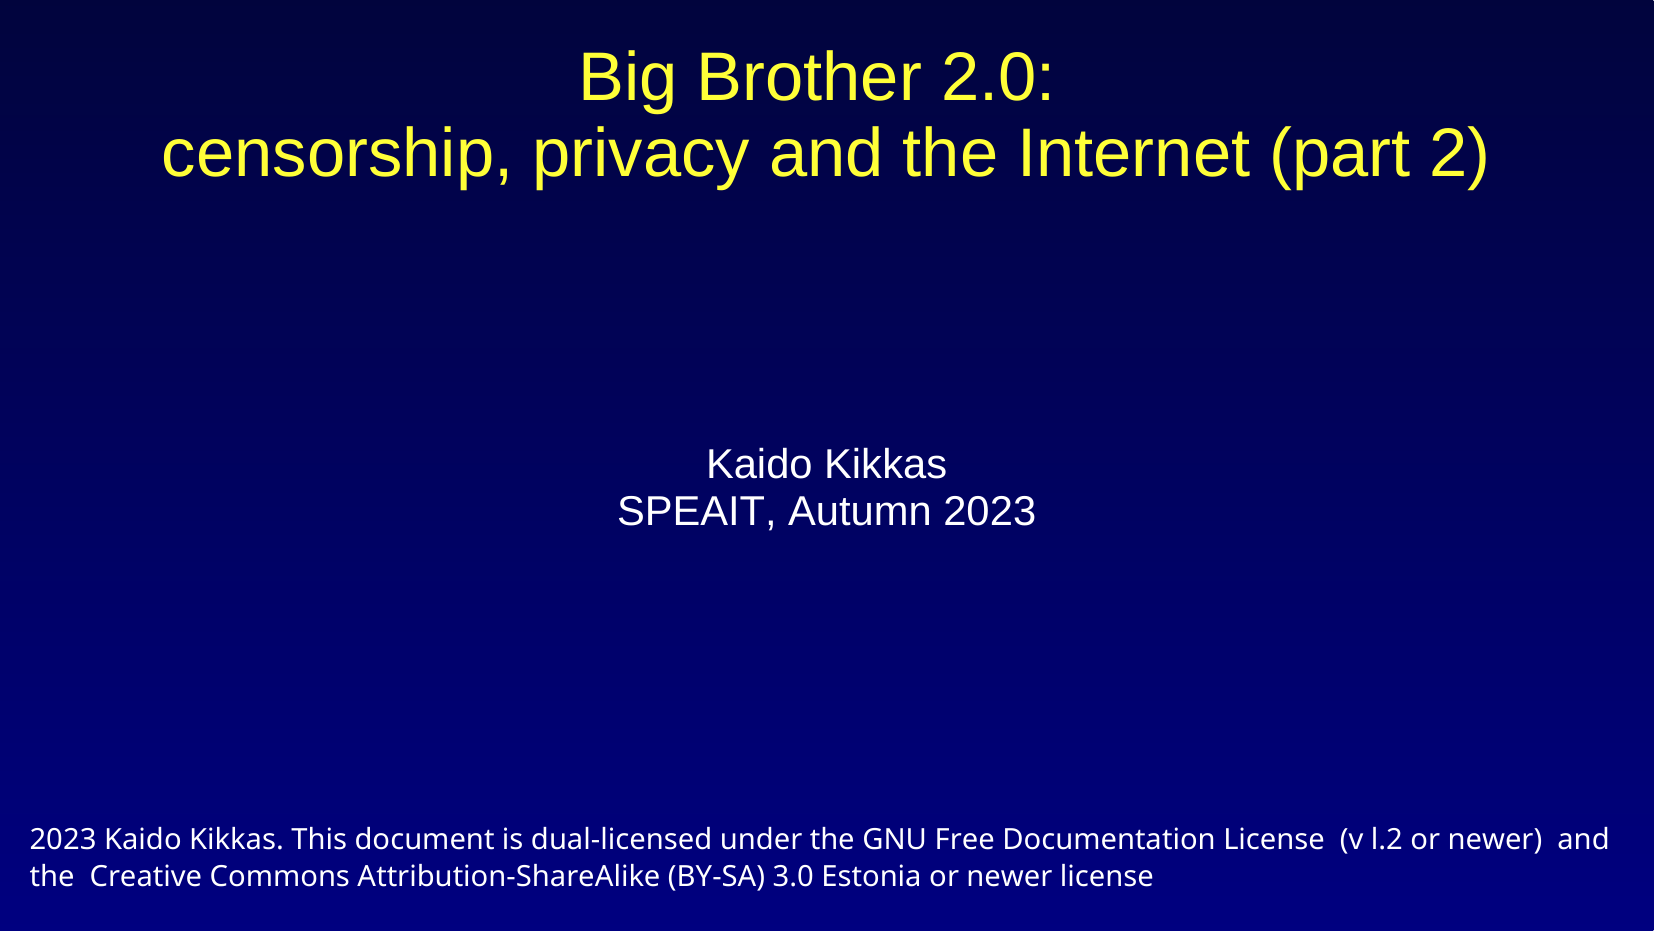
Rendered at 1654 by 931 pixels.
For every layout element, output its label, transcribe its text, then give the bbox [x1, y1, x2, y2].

title Big Brother 2.0: censorship, privacy and the Internet (part 2) [82, 37, 1571, 193]
text_box 2023 Kaido Kikkas. This document is dual-licensed under the GNU Free Documentation License (v l.2 or newer) and the Creative Commons Attribution-ShareAlike (BY-SA) 3.0 Estonia or newer license [29, 819, 1631, 895]
subtitle Kaido Kikkas SPEAIT, Autumn 2023 [82, 217, 1571, 758]
